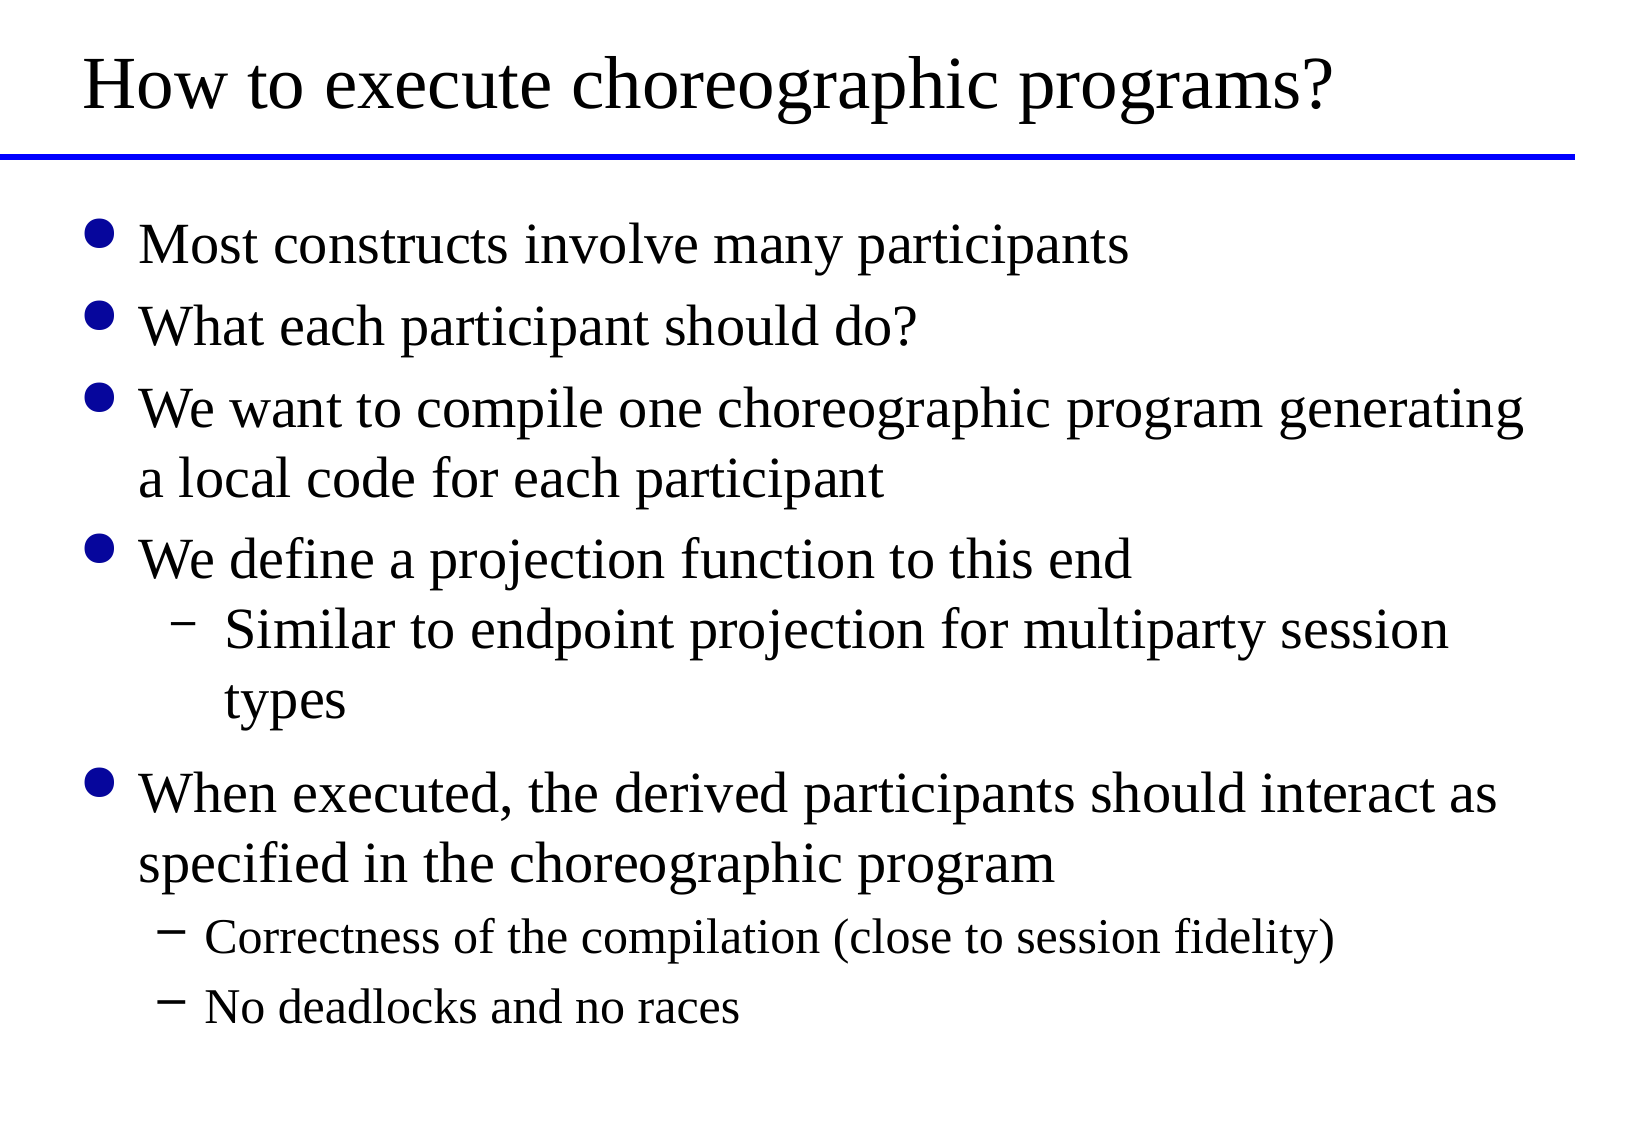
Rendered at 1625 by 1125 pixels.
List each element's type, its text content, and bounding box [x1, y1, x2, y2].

list Most constructs involve many participants What each participant should do? We want to compile one choreographic program generating a local code for each participant We define a projection function to this end Similar to endpoint projection for multiparty session types When executed, the derived participants should interact as specified in the choreographic program Correctness of the compilation (close to session fidelity) No deadlocks and no races [67, 198, 1546, 1061]
title How to execute choreographic programs? [67, 27, 1544, 131]
